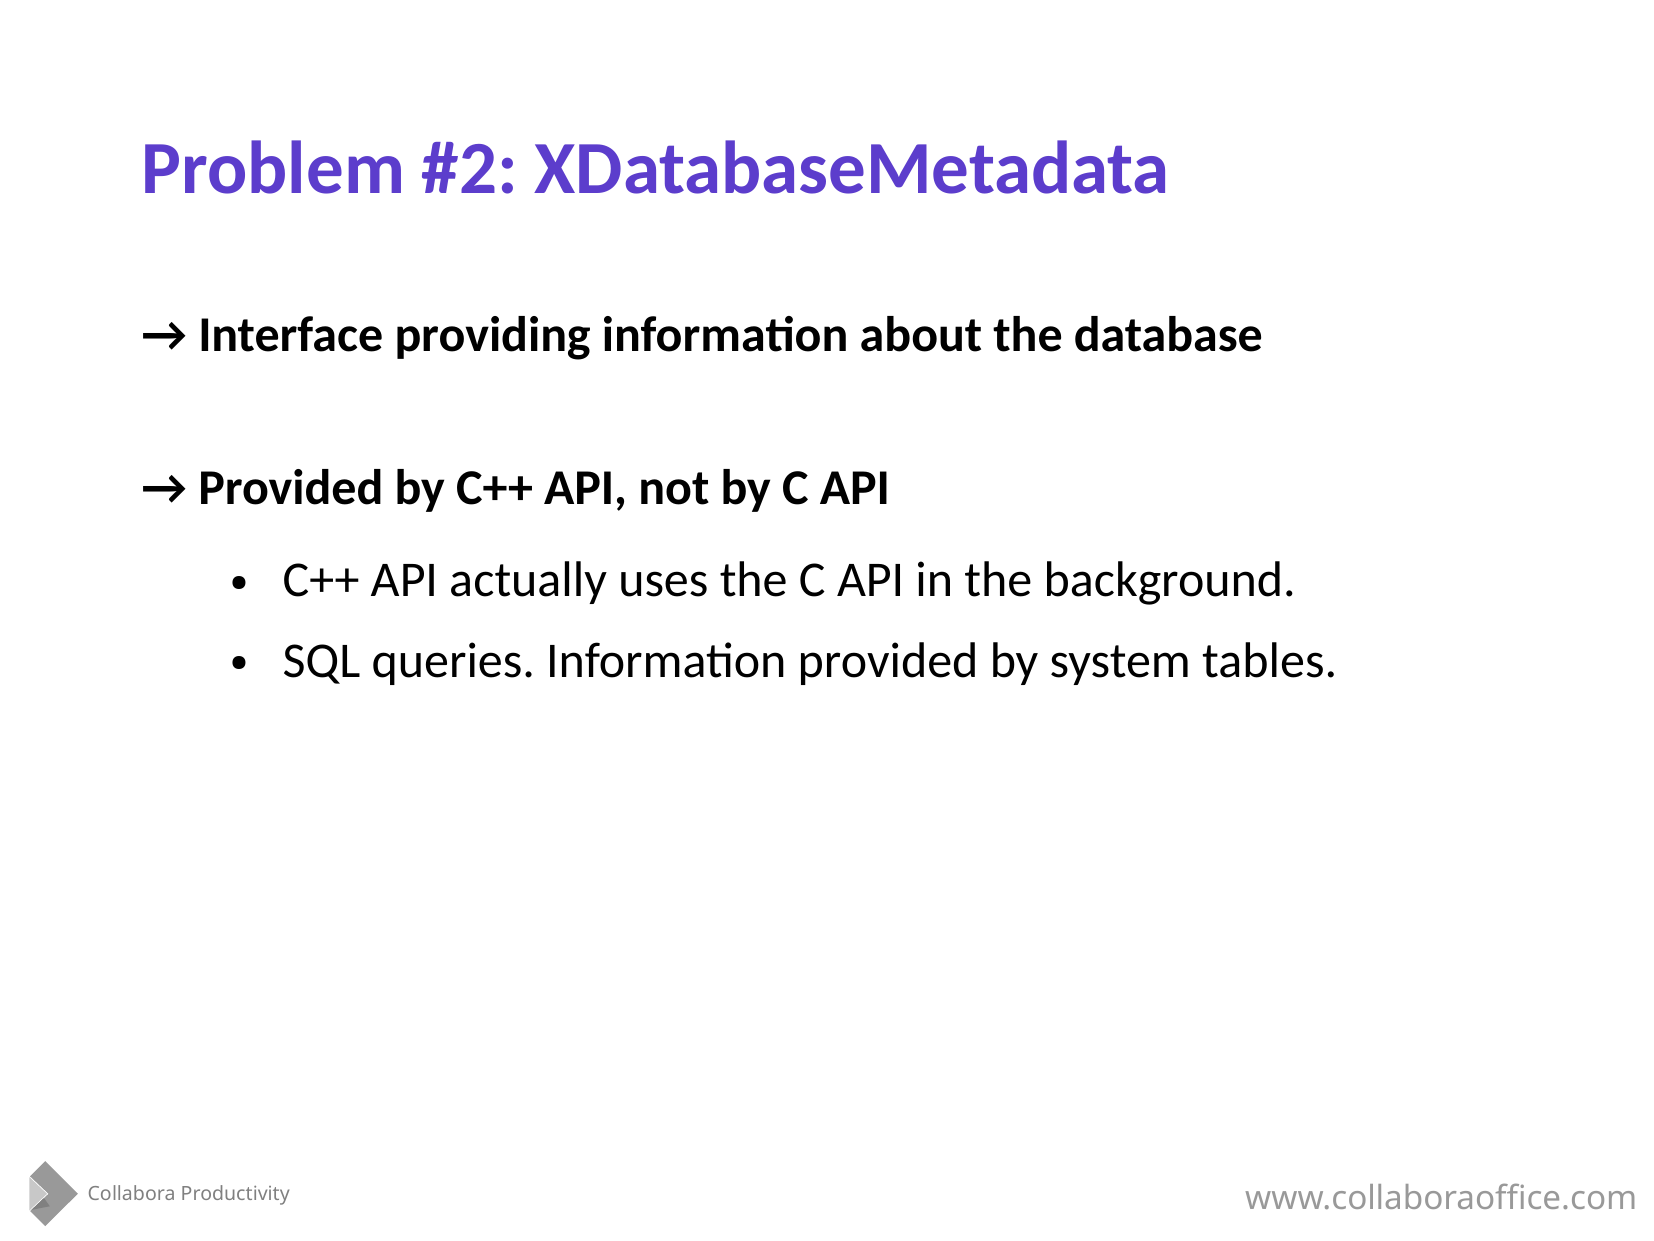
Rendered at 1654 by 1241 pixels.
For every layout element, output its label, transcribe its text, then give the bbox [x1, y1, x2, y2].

title Problem #2: XDatabaseMetadata [141, 37, 1571, 213]
list → Interface providing information about the database → Provided by C++ API, not by C API C++ API actually uses the C API in the background. SQL queries. Information provided by system tables. [141, 302, 1512, 1130]
